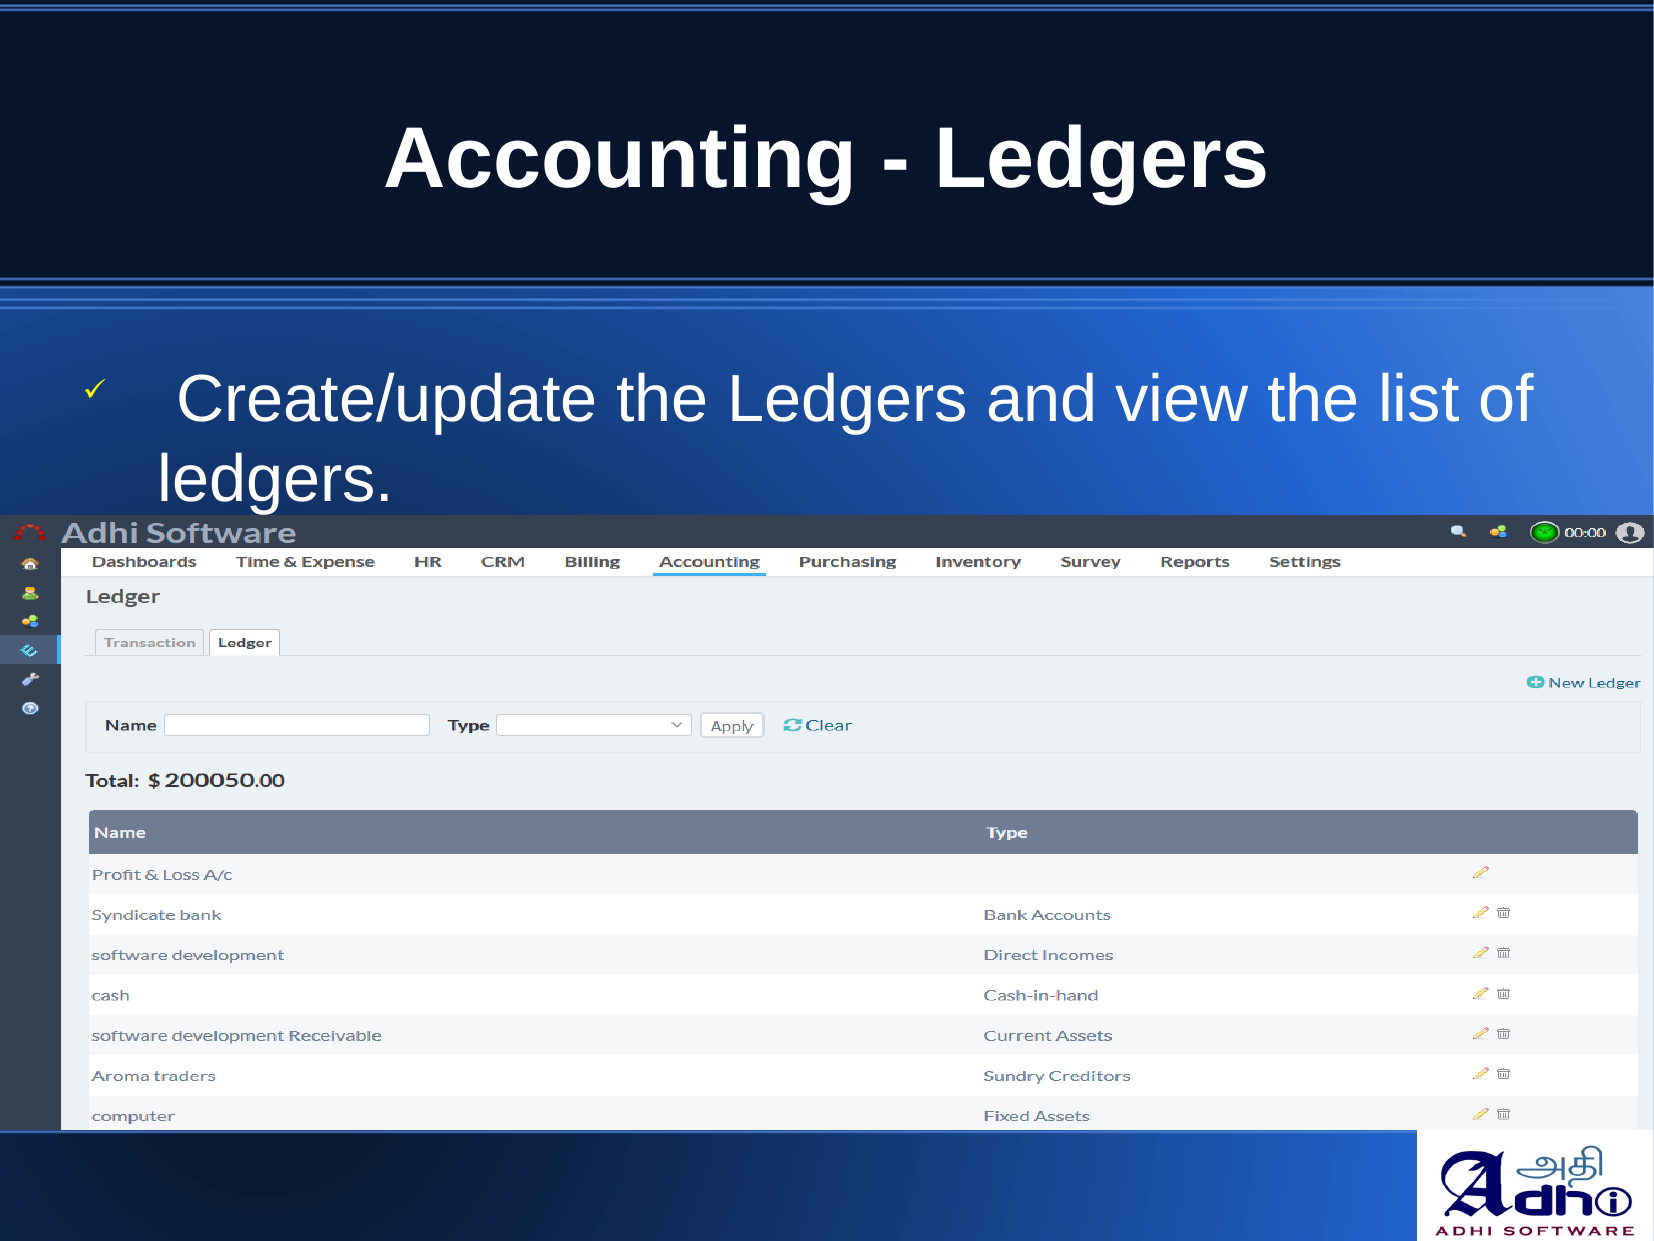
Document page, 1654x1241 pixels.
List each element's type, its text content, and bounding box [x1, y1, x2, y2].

title Accounting - Ledgers [82, 56, 1571, 250]
list Create/update the Ledgers and view the list of ledgers. [82, 355, 1571, 515]
picture [0, 0, 1654, 1241]
